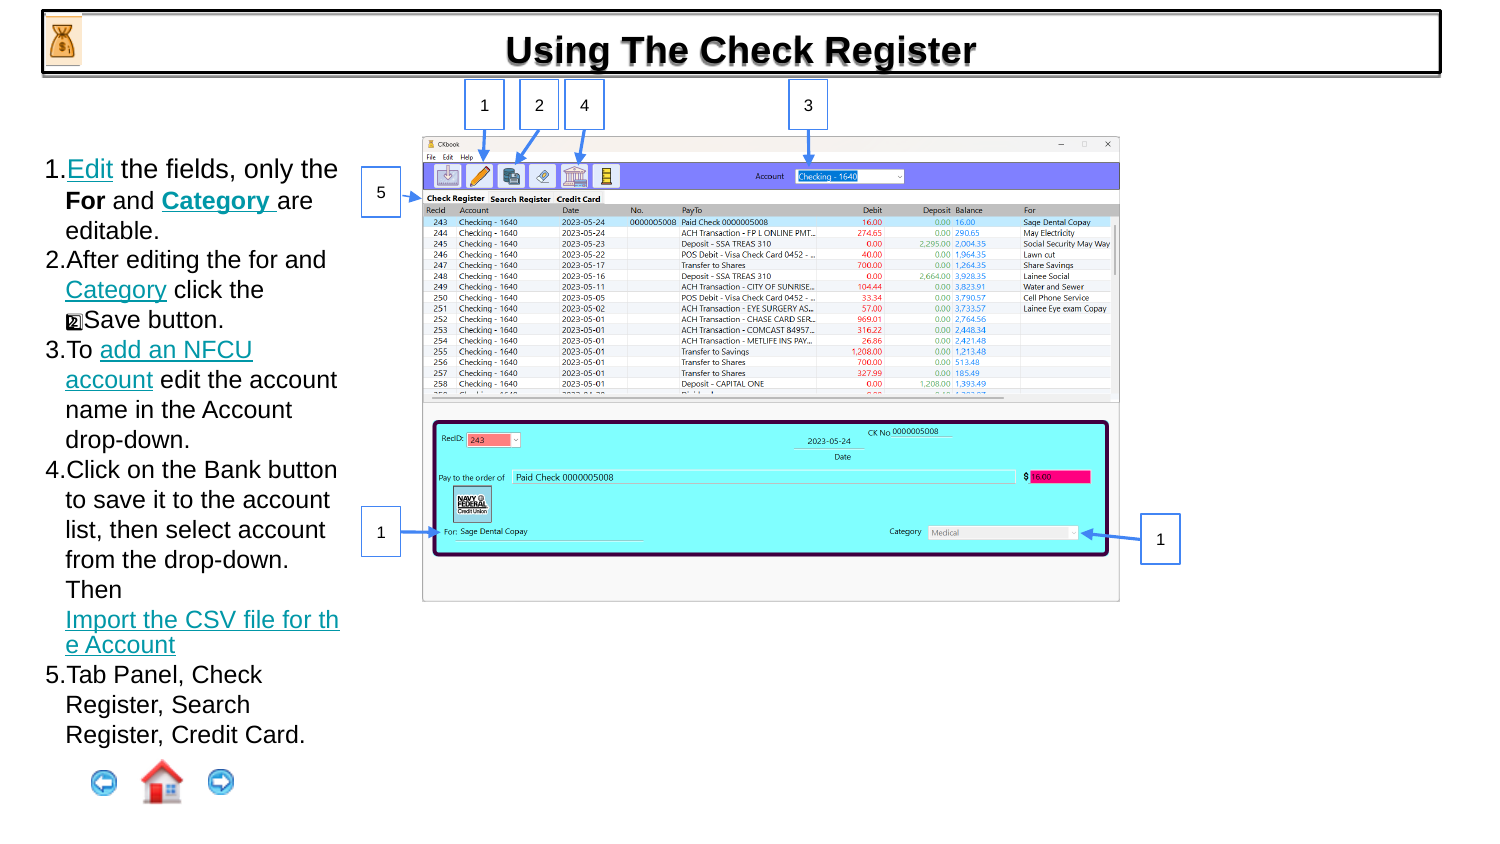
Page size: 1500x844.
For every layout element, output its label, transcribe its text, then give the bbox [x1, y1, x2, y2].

picture [46, 13, 82, 65]
text_box 1 [465, 79, 504, 130]
text_box Edit the fields, only the For and Category are editable. After editing the for and Category click the 2️⃣Save button. To add an NFCU account edit the account name in the Account drop-down. Click on the Bank button to save it to the account list, then select account from the drop-down. Then Import the CSV file for the Account Tab Panel, Check Register, Search Register, Credit Card. [5, 136, 362, 735]
text_box 3 [788, 79, 828, 130]
picture [137, 758, 188, 809]
picture [91, 770, 117, 796]
text_box 1 [361, 506, 401, 557]
picture [422, 136, 1120, 602]
text_box 5 [361, 167, 401, 218]
title Using The Check Register [42, 10, 1441, 73]
picture [208, 769, 234, 795]
text_box 2 [519, 79, 559, 130]
text_box 1 [1141, 514, 1180, 565]
text_box 4 [565, 79, 604, 130]
